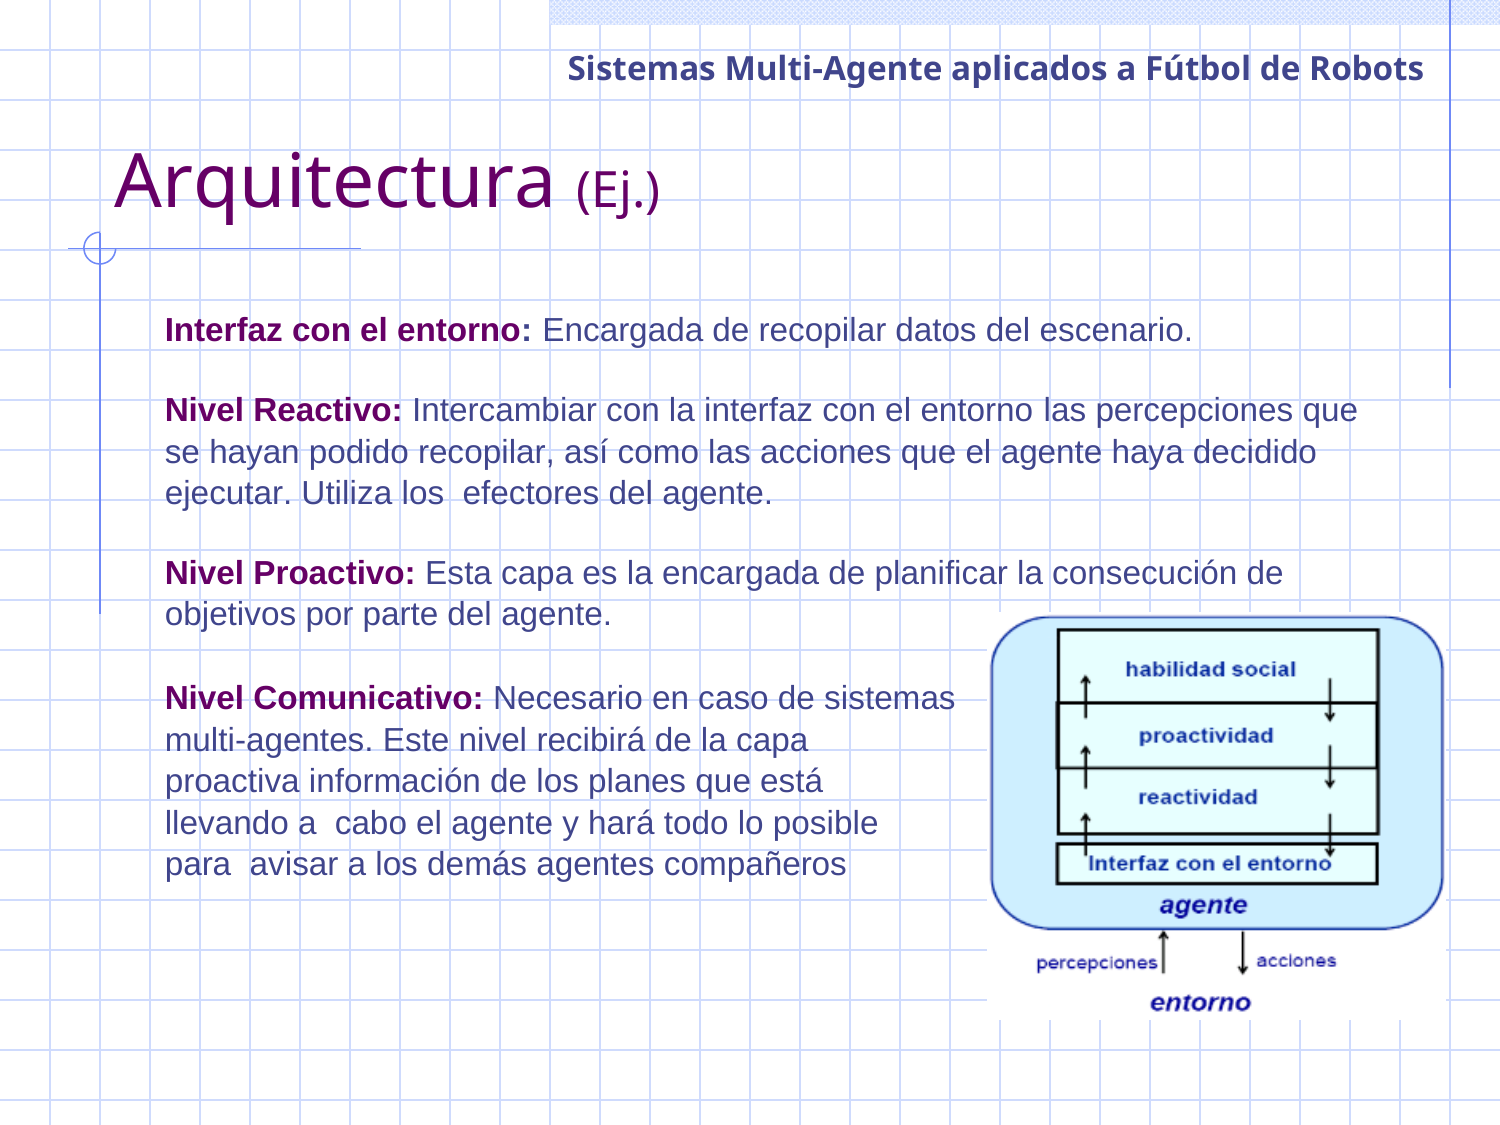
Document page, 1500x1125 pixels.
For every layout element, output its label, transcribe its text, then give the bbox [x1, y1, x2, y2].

picture [987, 612, 1446, 1020]
title Arquitectura (Ej.) [99, 112, 801, 238]
picture [549, 0, 1449, 25]
text_box Nivel Proactivo: Esta capa es la encargada de planificar la consecución de objetivos por parte del agente. [149, 549, 1400, 663]
list Interfaz con el entorno: Encargada de recopilar datos del escenario. [150, 299, 1413, 413]
text_box Nivel Comunicativo: Necesario en caso de sistemas multi-agentes. Este nivel recibirá de la capa proactiva información de los planes que está llevando a cabo el agente y hará todo lo posible para avisar a los demás agentes compañeros [149, 675, 1088, 901]
text_box Nivel Reactivo: Intercambiar con la interfaz con el entorno las percepciones que se hayan podido recopilar, así como las acciones que el agente haya decidido ejecutar. Utiliza los efectores del agente. [149, 387, 1388, 538]
text_box Sistemas Multi-Agente aplicados a Fútbol de Robots [450, 37, 1441, 99]
picture [1451, 0, 1500, 25]
